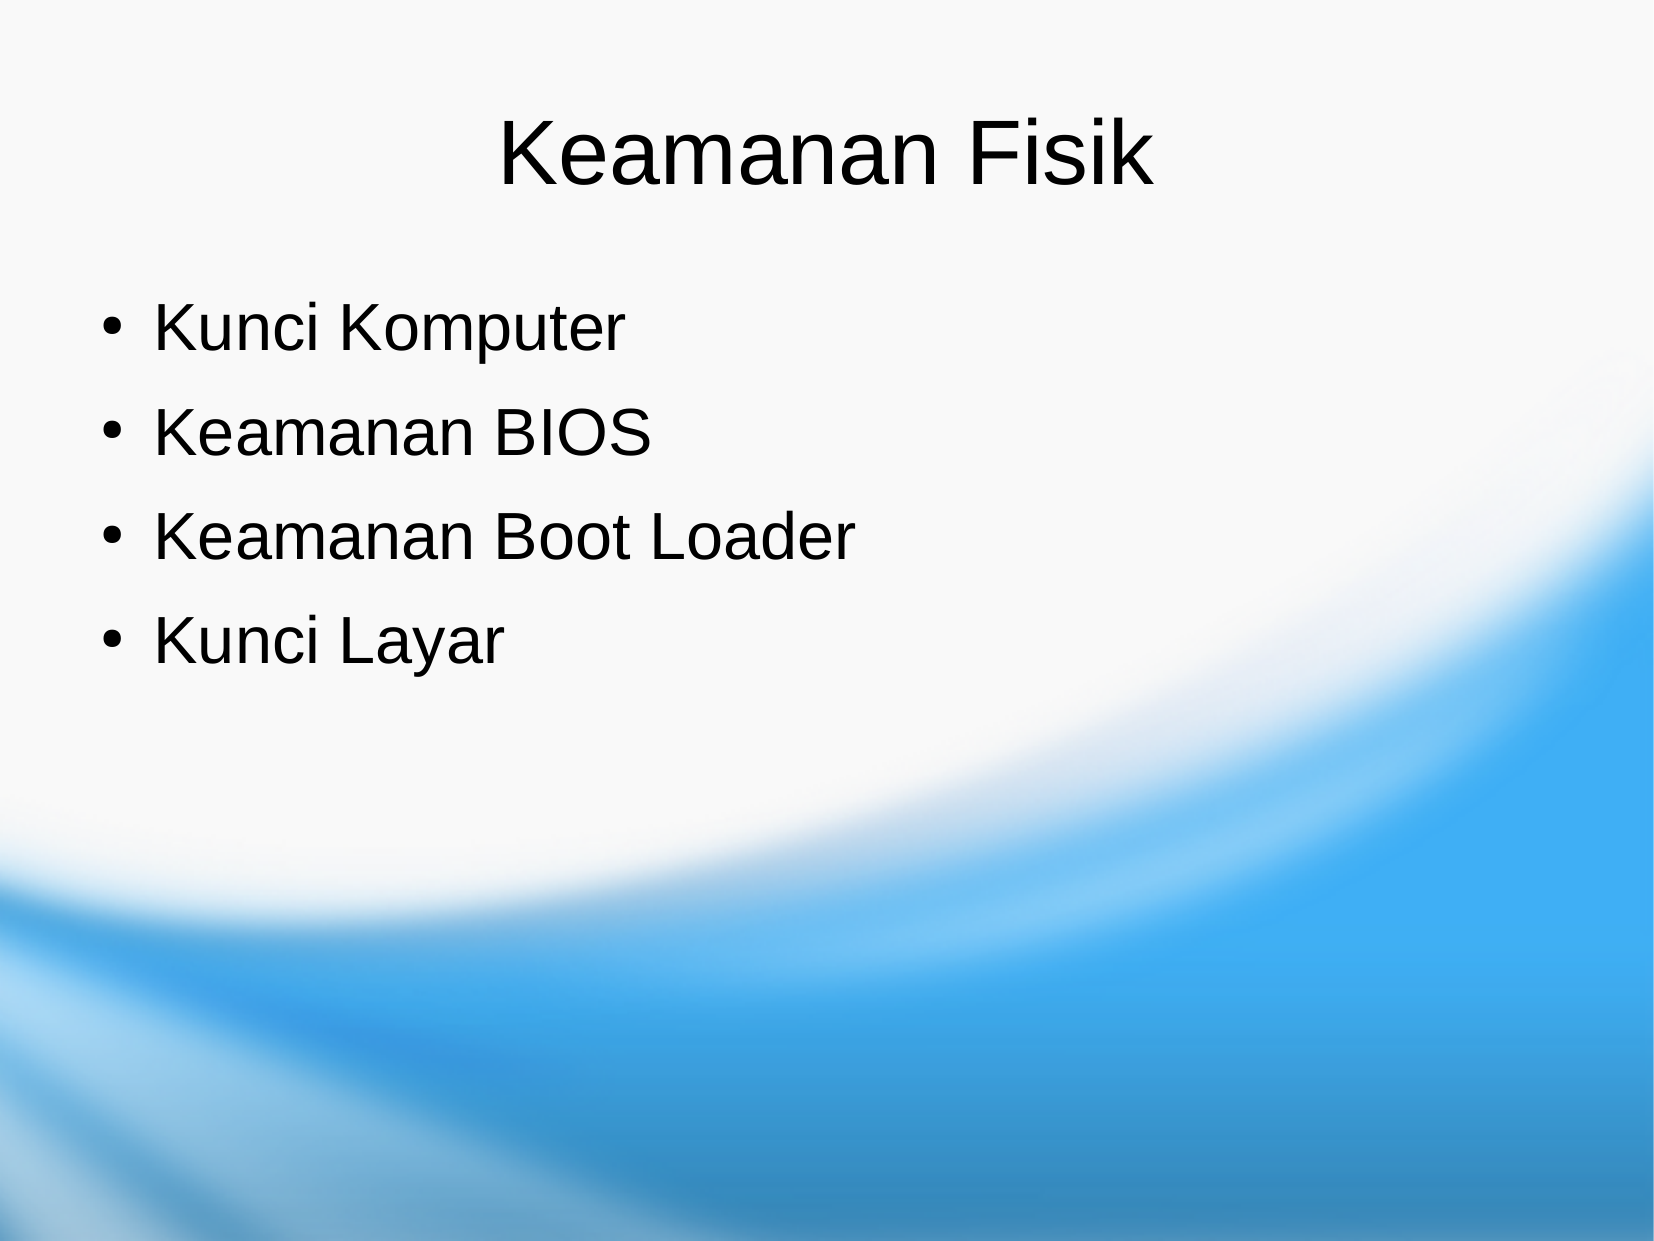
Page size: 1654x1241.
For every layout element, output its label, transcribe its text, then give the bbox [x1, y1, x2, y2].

picture [0, 0, 1654, 1241]
list Kunci Komputer Keamanan BIOS Keamanan Boot Loader Kunci Layar [82, 290, 1571, 1109]
title Keamanan Fisik [82, 49, 1571, 257]
